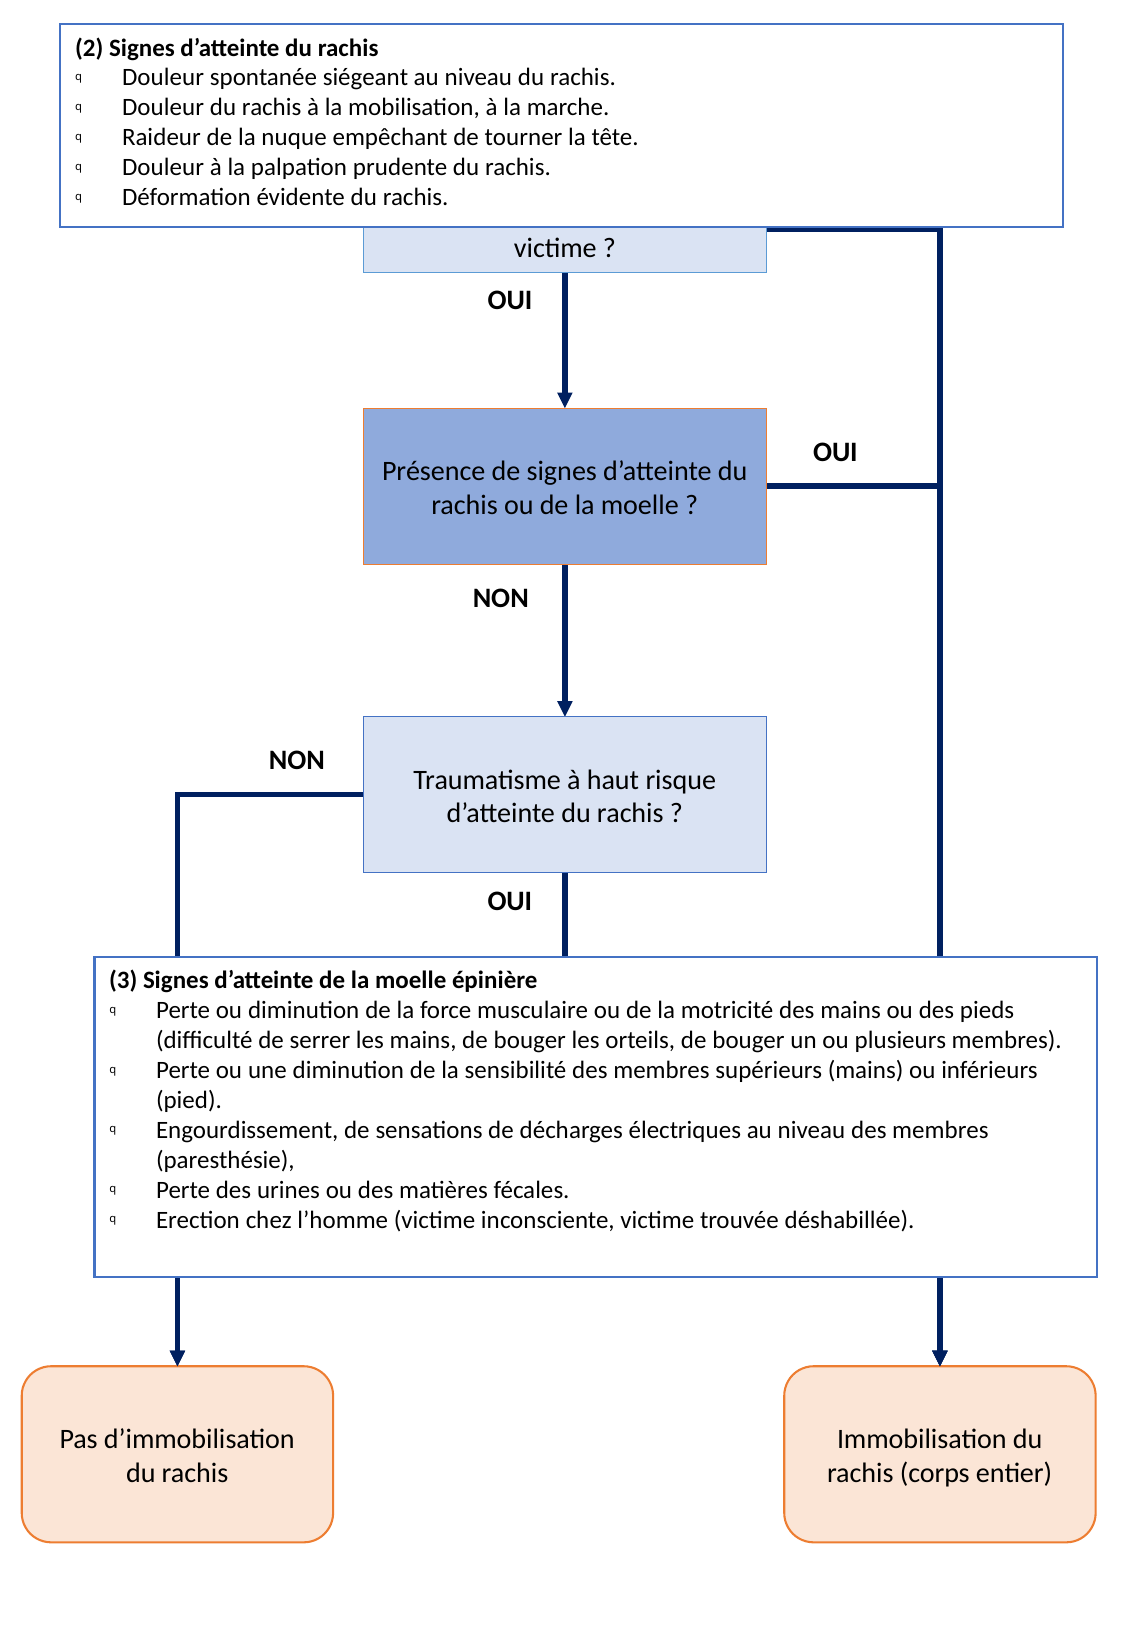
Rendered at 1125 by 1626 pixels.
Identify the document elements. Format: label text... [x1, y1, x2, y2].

text_box OUI [472, 274, 583, 323]
text_box Pas d’immobilisation du rachis [21, 1366, 334, 1543]
text_box Traumatisme à haut risque d’atteinte du rachis ? [363, 716, 767, 873]
text_box Immobilisation du rachis (corps entier) [784, 1366, 1096, 1543]
text_box Présence de signes d’atteinte du rachis ou de la moelle ? [363, 408, 767, 565]
text_box (2) Signes d’atteinte du rachis Douleur spontanée siégeant au niveau du rachis. Douleur du rachis à la mobilisation, à la marche. Raideur de la nuque empêchant de tourner la tête. Douleur à la palpation prudente du rachis. Déformation évidente du rachis. [60, 23, 1063, 228]
text_box OUI [472, 875, 582, 924]
text_box OUI [798, 425, 908, 475]
text_box (3) Signes d’atteinte de la moelle épinière Perte ou diminution de la force musculaire ou de la motricité des mains ou des pieds (difficulté de serrer les mains, de bouger les orteils, de bouger un ou plusieurs membres). Perte ou une diminution de la sensibilité des membres supérieurs (mains) ou inférieurs (pied). Engourdissement, de sensations de décharges électriques au niveau des membres (paresthésie), Perte des urines ou des matières fécales. Erection chez l’homme (victime inconsciente, victime trouvée déshabillée). [94, 956, 1098, 1277]
text_box NON [458, 571, 562, 621]
text_box Fiabilité des réponses de la victime ? [363, 228, 767, 273]
text_box NON [254, 734, 363, 783]
